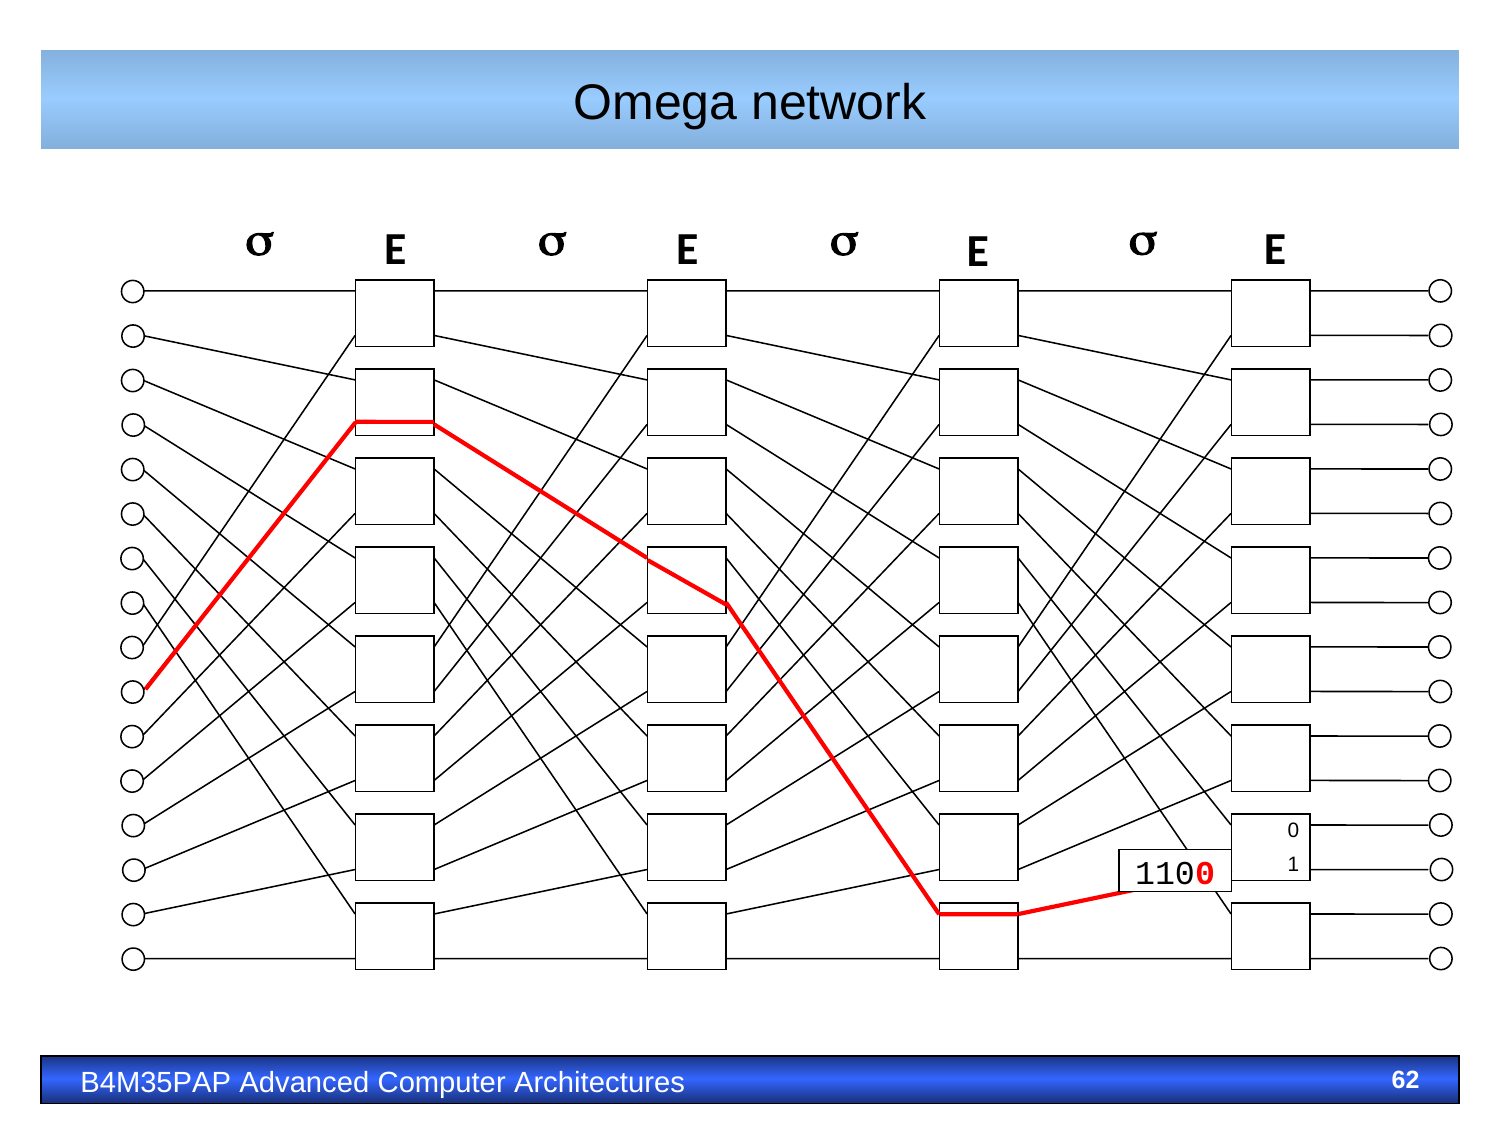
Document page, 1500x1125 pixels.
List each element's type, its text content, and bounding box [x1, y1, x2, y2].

text_box [355, 546, 435, 614]
text_box [1428, 591, 1452, 614]
text_box [939, 457, 1019, 525]
text_box [355, 724, 435, 792]
text_box [647, 724, 727, 792]
text_box [1429, 457, 1452, 481]
text_box [1429, 502, 1452, 525]
text_box [1231, 546, 1311, 614]
text_box E [591, 211, 784, 325]
text_box 0 [1272, 811, 1307, 845]
text_box [122, 948, 145, 971]
text_box [122, 814, 145, 837]
text_box [1428, 546, 1451, 570]
text_box [939, 724, 1019, 792]
text_box [647, 325, 727, 347]
text_box [355, 635, 435, 703]
text_box [355, 457, 435, 525]
text_box [1231, 724, 1311, 792]
text_box [121, 591, 144, 615]
text_box [1231, 813, 1272, 881]
text_box [1428, 724, 1451, 748]
text_box [1307, 813, 1311, 845]
text_box [1231, 457, 1311, 525]
text_box [121, 280, 144, 303]
text_box 1 [1272, 845, 1321, 884]
text_box [647, 813, 727, 881]
text_box [1429, 279, 1452, 303]
text_box [120, 769, 144, 793]
text_box [647, 368, 727, 436]
text_box [122, 903, 145, 926]
text_box [1231, 368, 1311, 436]
text_box [647, 457, 727, 525]
text_box [939, 635, 1019, 703]
text_box [355, 368, 435, 422]
text_box E [299, 211, 491, 325]
text_box [120, 636, 144, 659]
text_box [355, 424, 435, 436]
text_box [121, 502, 144, 526]
title Omega network [41, 50, 1459, 149]
text_box [939, 917, 1019, 970]
text_box [355, 813, 435, 881]
text_box [122, 413, 145, 437]
text_box 1100 [1118, 849, 1232, 892]
text_box [1429, 413, 1453, 436]
text_box E [1179, 211, 1371, 325]
text_box [120, 725, 144, 748]
text_box [1231, 325, 1311, 347]
text_box [939, 546, 1019, 614]
text_box [355, 902, 435, 970]
text_box [355, 325, 435, 347]
text_box [121, 458, 144, 481]
text_box [939, 813, 1019, 881]
text_box [1231, 902, 1311, 970]
text_box [1428, 769, 1451, 792]
text_box [1429, 902, 1453, 926]
text_box  [455, 201, 648, 315]
text_box [1428, 635, 1451, 659]
text_box [1430, 858, 1453, 881]
text_box [939, 326, 1019, 347]
text_box [1429, 947, 1453, 970]
text_box [939, 902, 1019, 912]
text_box [122, 859, 146, 882]
text_box [1231, 635, 1311, 703]
text_box [647, 563, 727, 614]
text_box [1429, 813, 1453, 837]
text_box [121, 369, 144, 392]
text_box  [747, 201, 940, 315]
text_box [1429, 324, 1452, 347]
text_box [647, 902, 727, 970]
text_box [1429, 368, 1452, 392]
text_box  [1046, 200, 1239, 314]
text_box [121, 680, 144, 704]
text_box  [163, 201, 356, 315]
text_box [647, 635, 727, 703]
text_box [1429, 680, 1452, 703]
text_box [939, 368, 1019, 436]
text_box E [881, 213, 1074, 326]
text_box [120, 547, 144, 570]
text_box [647, 546, 727, 601]
text_box [121, 324, 145, 348]
